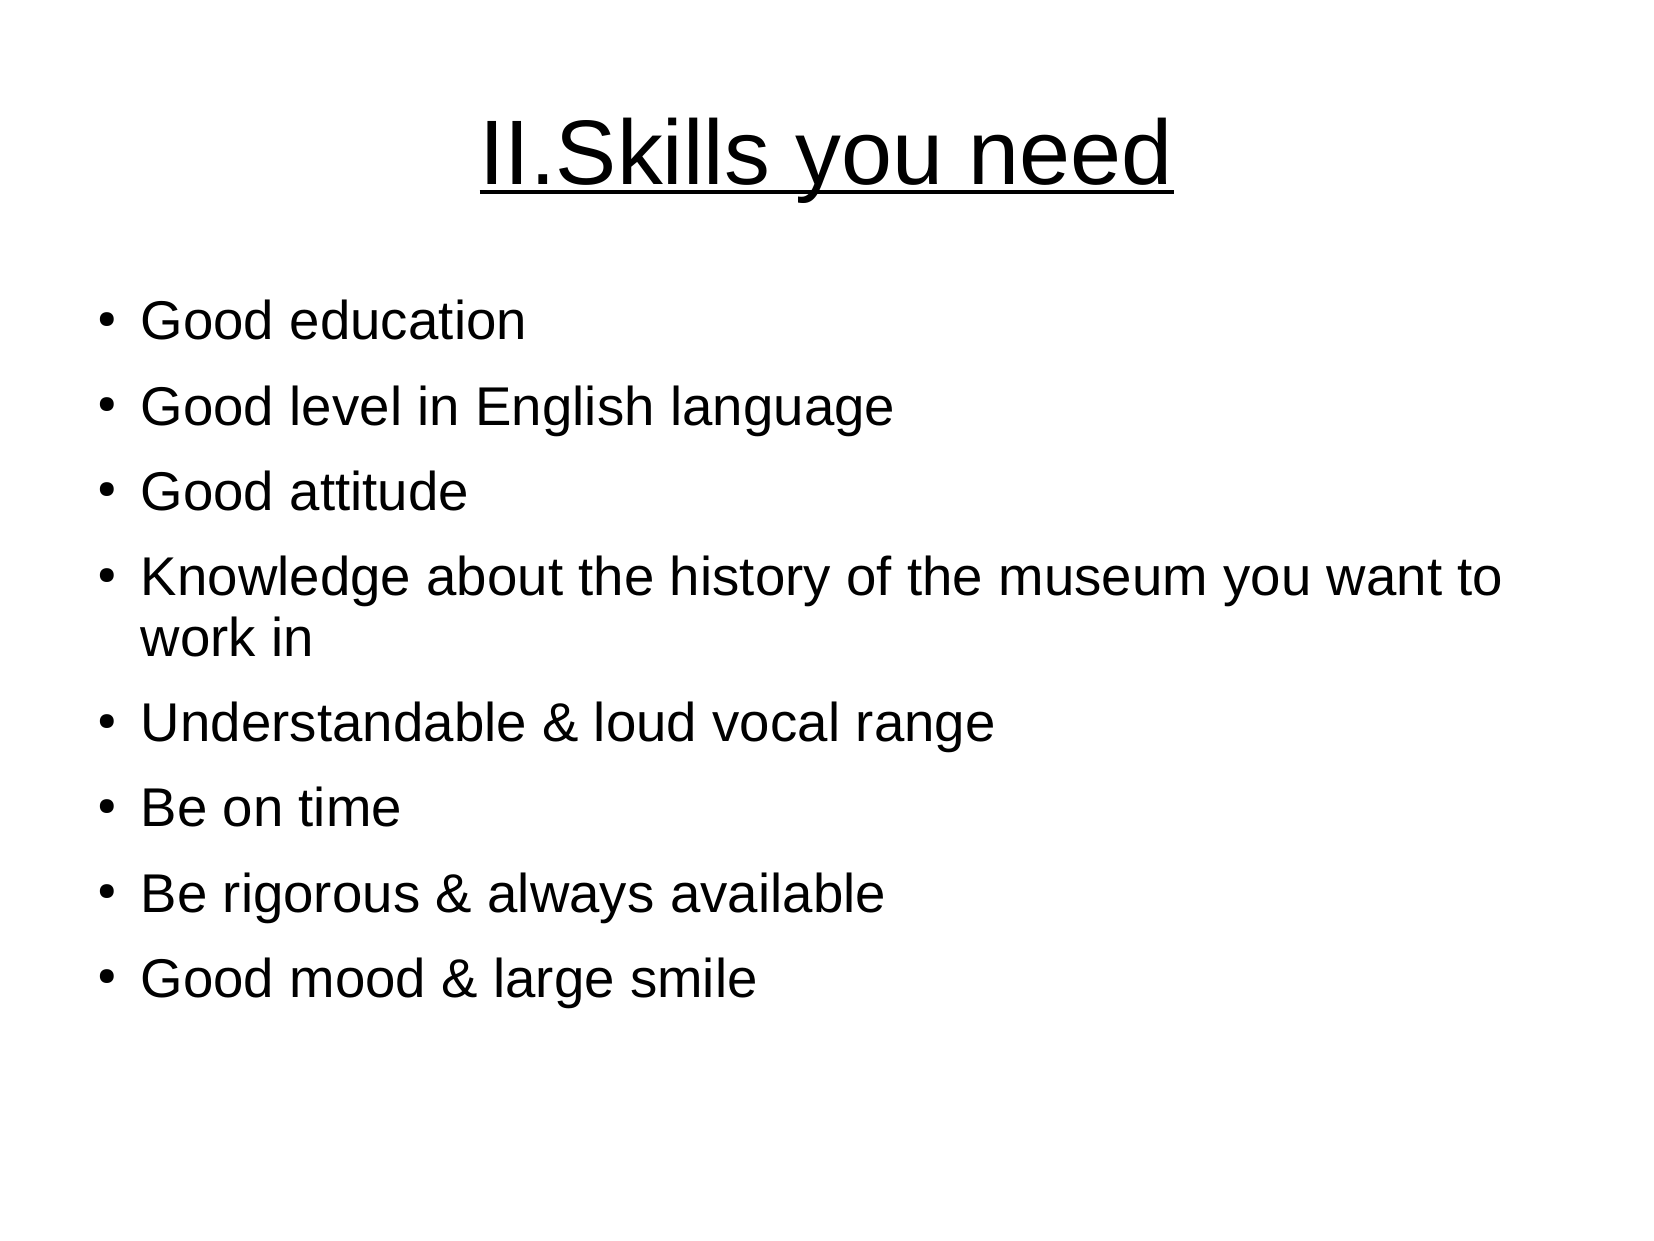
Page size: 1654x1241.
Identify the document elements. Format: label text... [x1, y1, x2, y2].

title II.Skills you need [82, 49, 1571, 257]
list Good education Good level in English language Good attitude Knowledge about the history of the museum you want to work in Understandable & loud vocal range Be on time Be rigorous & always available Good mood & large smile [82, 290, 1571, 1010]
